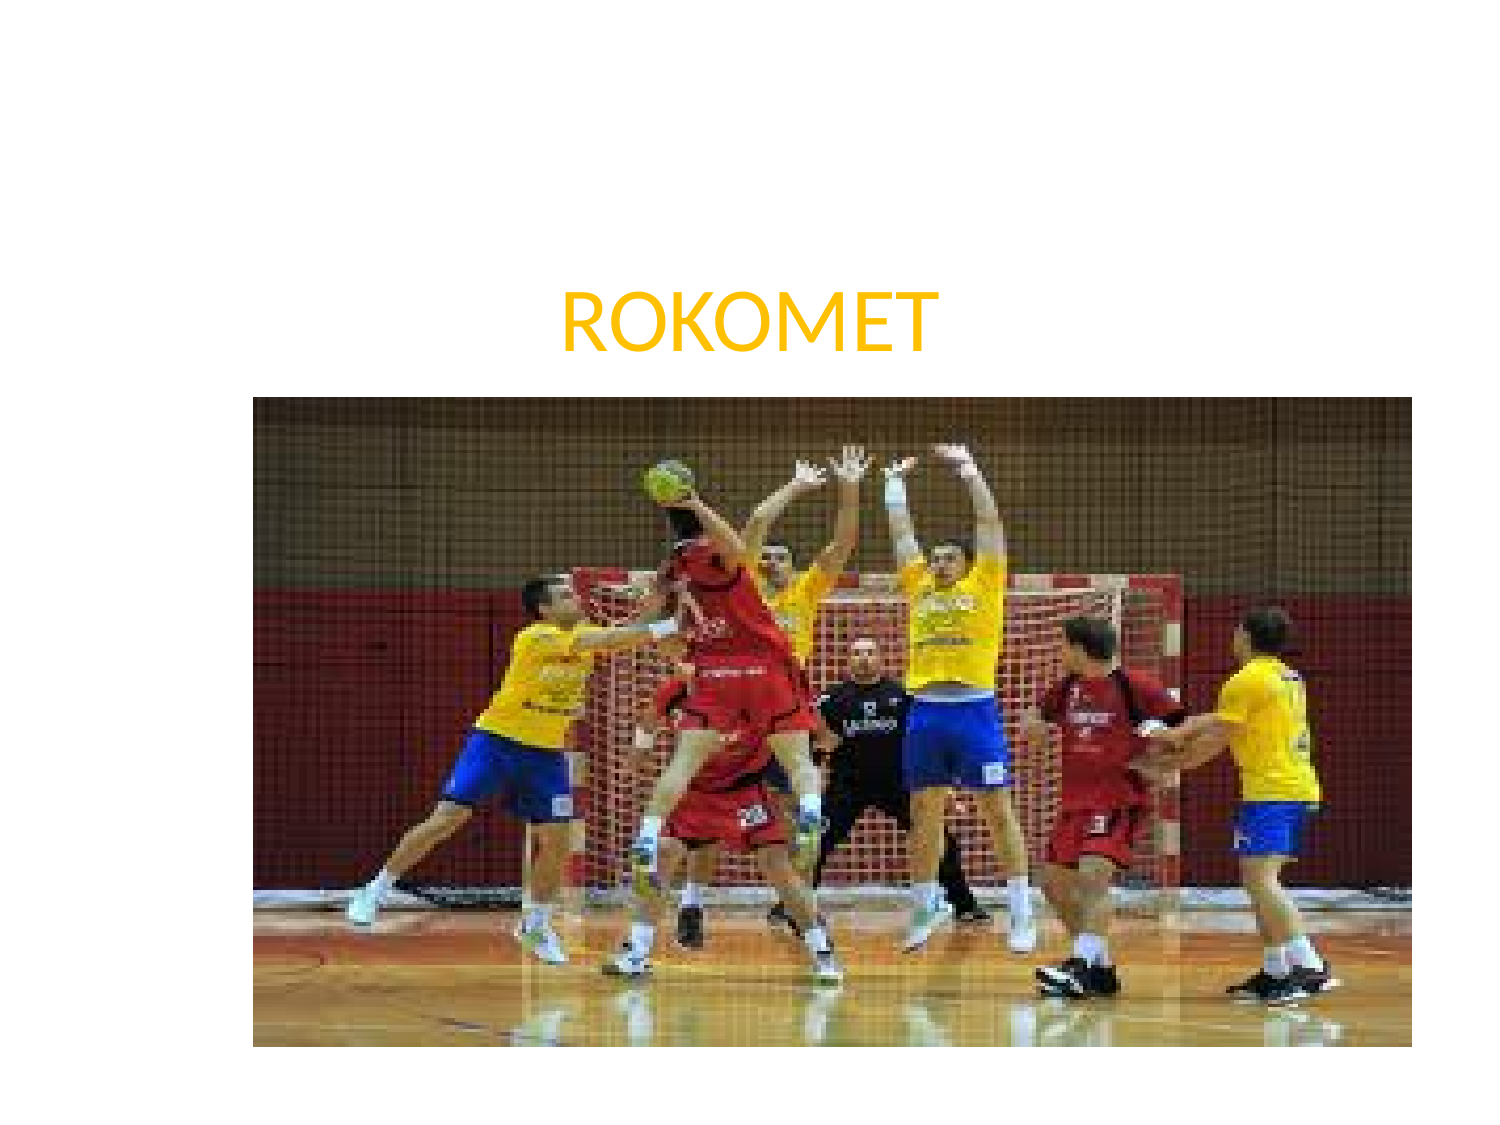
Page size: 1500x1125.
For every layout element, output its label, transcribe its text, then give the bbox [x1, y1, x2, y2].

title ROKOMET [112, 160, 1388, 468]
picture [253, 397, 1412, 1047]
